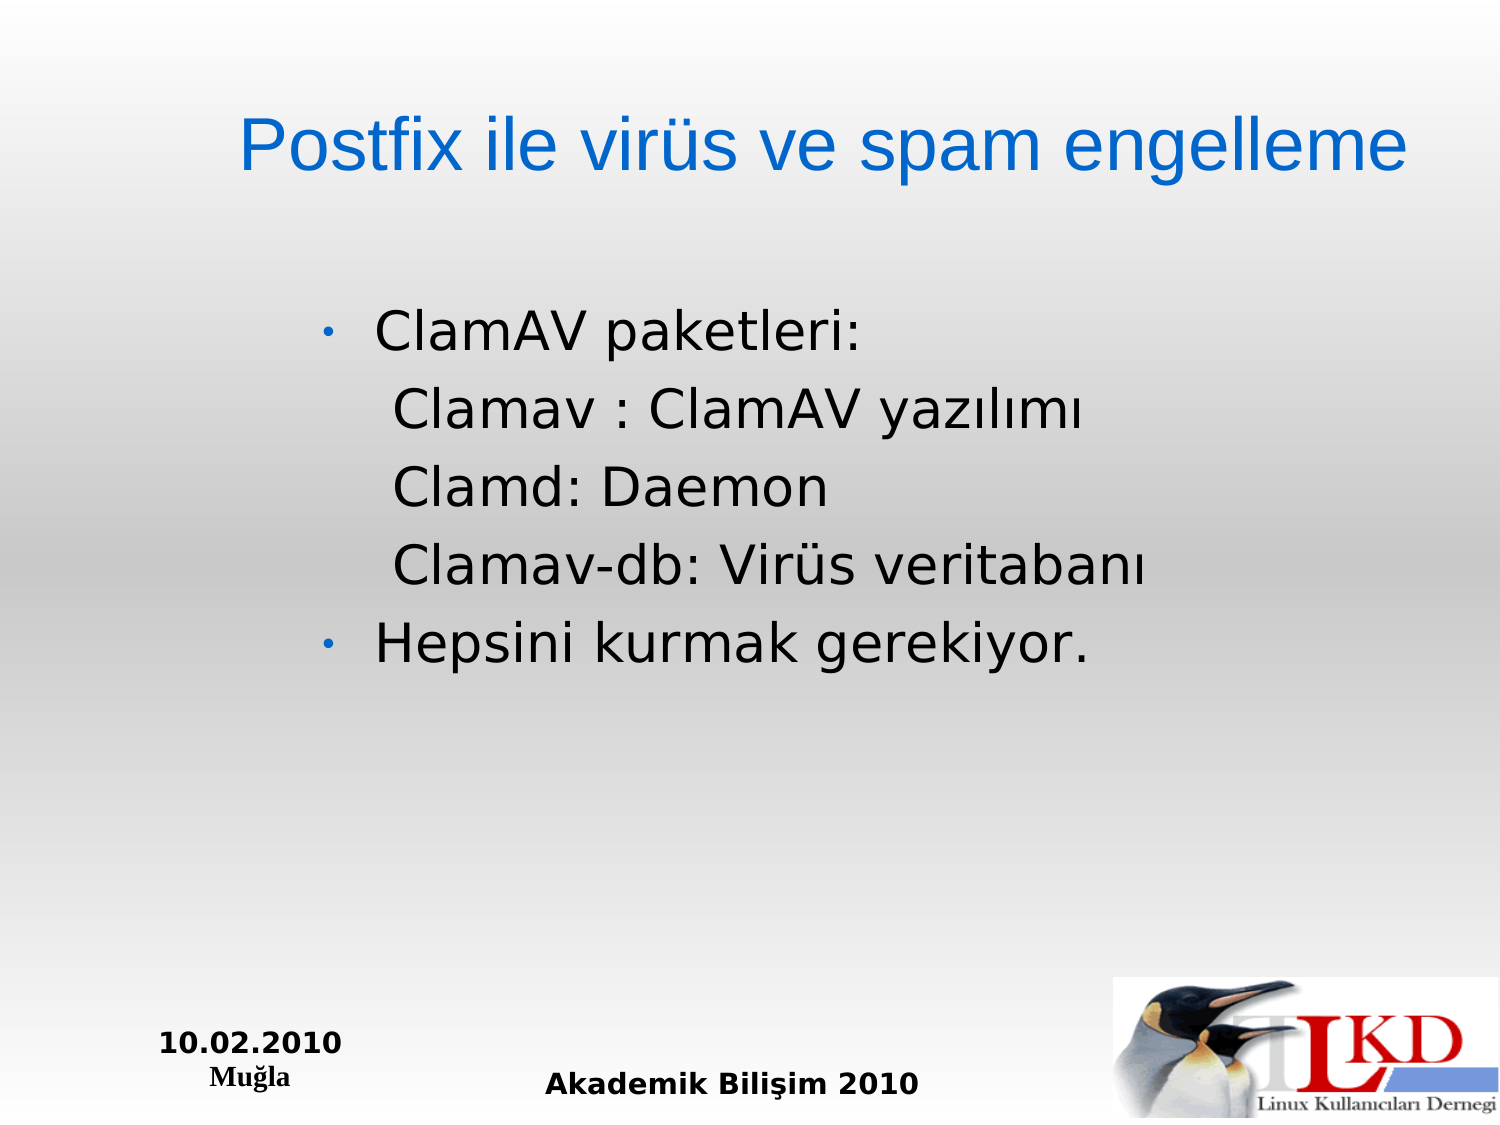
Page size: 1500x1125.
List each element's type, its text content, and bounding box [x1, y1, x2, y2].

picture [1113, 977, 1499, 1118]
list ClamAV paketleri: Clamav : ClamAV yazılımı Clamd: Daemon Clamav-db: Virüs veritabanı Hepsini kurmak gerekiyor. [224, 299, 1425, 975]
title Postfix ile virüs ve spam engelleme [224, 49, 1425, 238]
